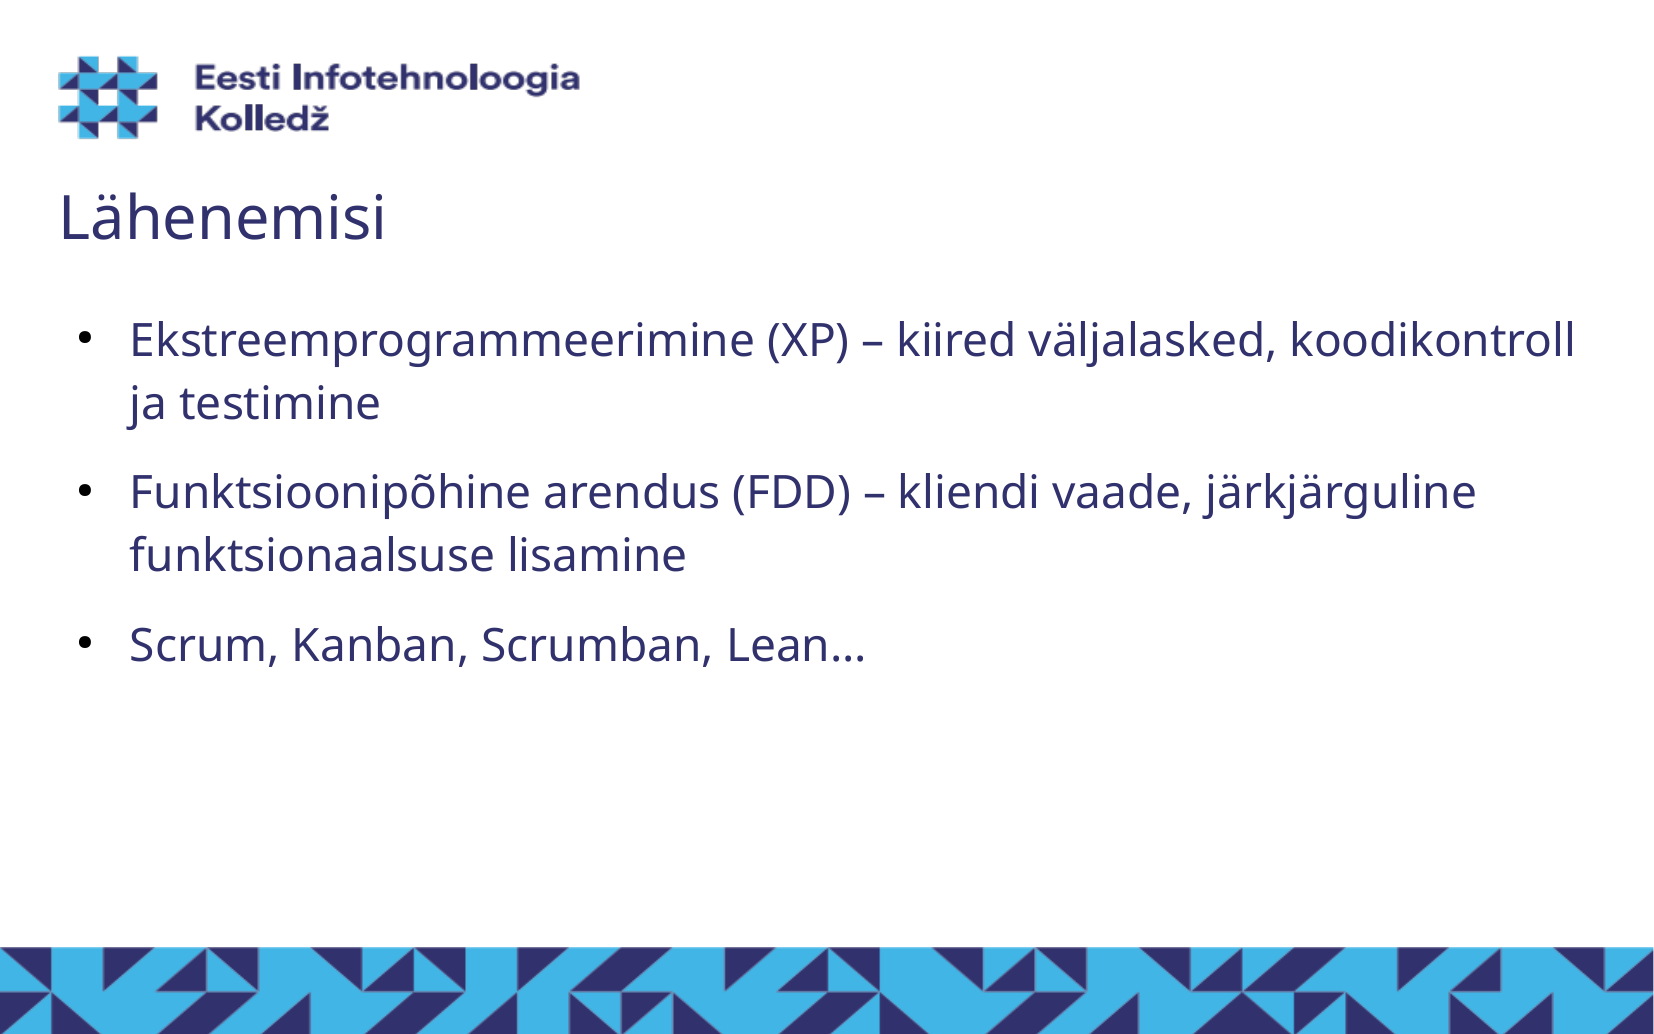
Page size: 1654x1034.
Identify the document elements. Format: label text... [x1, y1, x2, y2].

title Lähenemisi [59, 129, 1571, 303]
list Ekstreemprogrammeerimine (XP) – kiired väljalasked, koodikontroll ja testimine Funktsioonipõhine arendus (FDD) – kliendi vaade, järkjärguline funktsionaalsuse lisamine Scrum, Kanban, Scrumban, Lean... [59, 307, 1607, 945]
